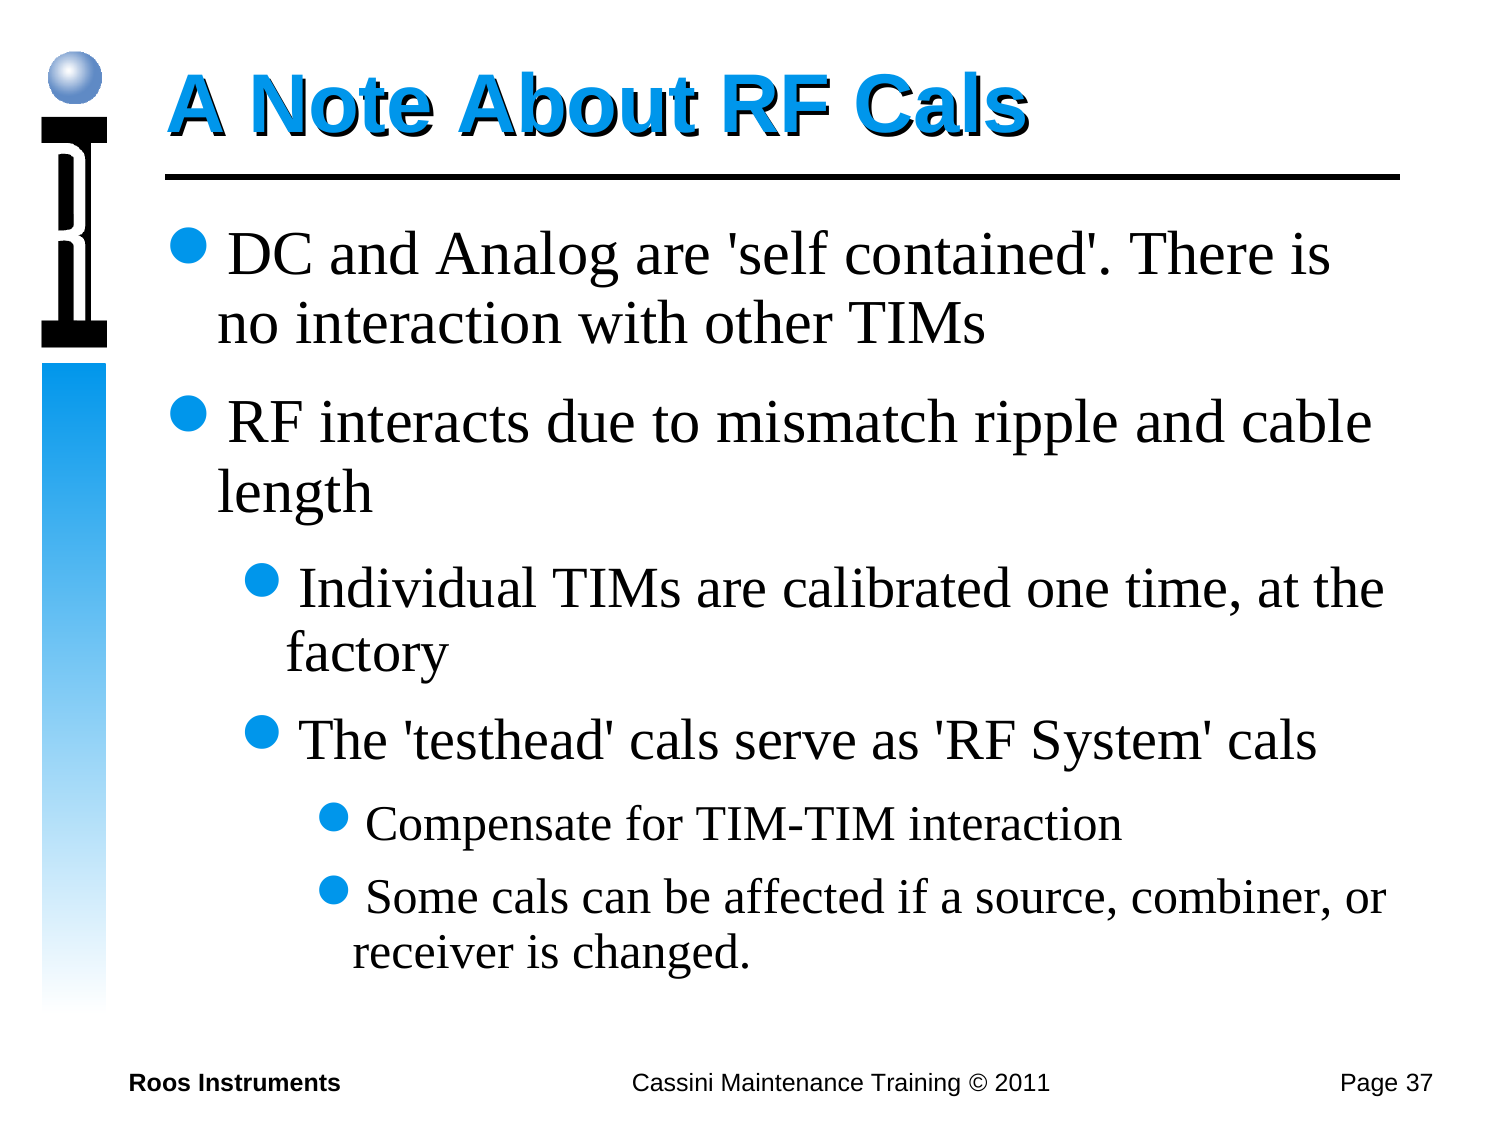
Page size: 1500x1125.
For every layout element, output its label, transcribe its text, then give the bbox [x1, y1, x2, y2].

title A Note About RF Cals [165, 45, 1411, 151]
list DC and Analog are 'self contained'. There is no interaction with other TIMs RF interacts due to mismatch ripple and cable length Individual TIMs are calibrated one time, at the factory The 'testhead' cals serve as 'RF System' cals Compensate for TIM-TIM interaction Some cals can be affected if a source, combiner, or receiver is changed. [165, 218, 1408, 1012]
